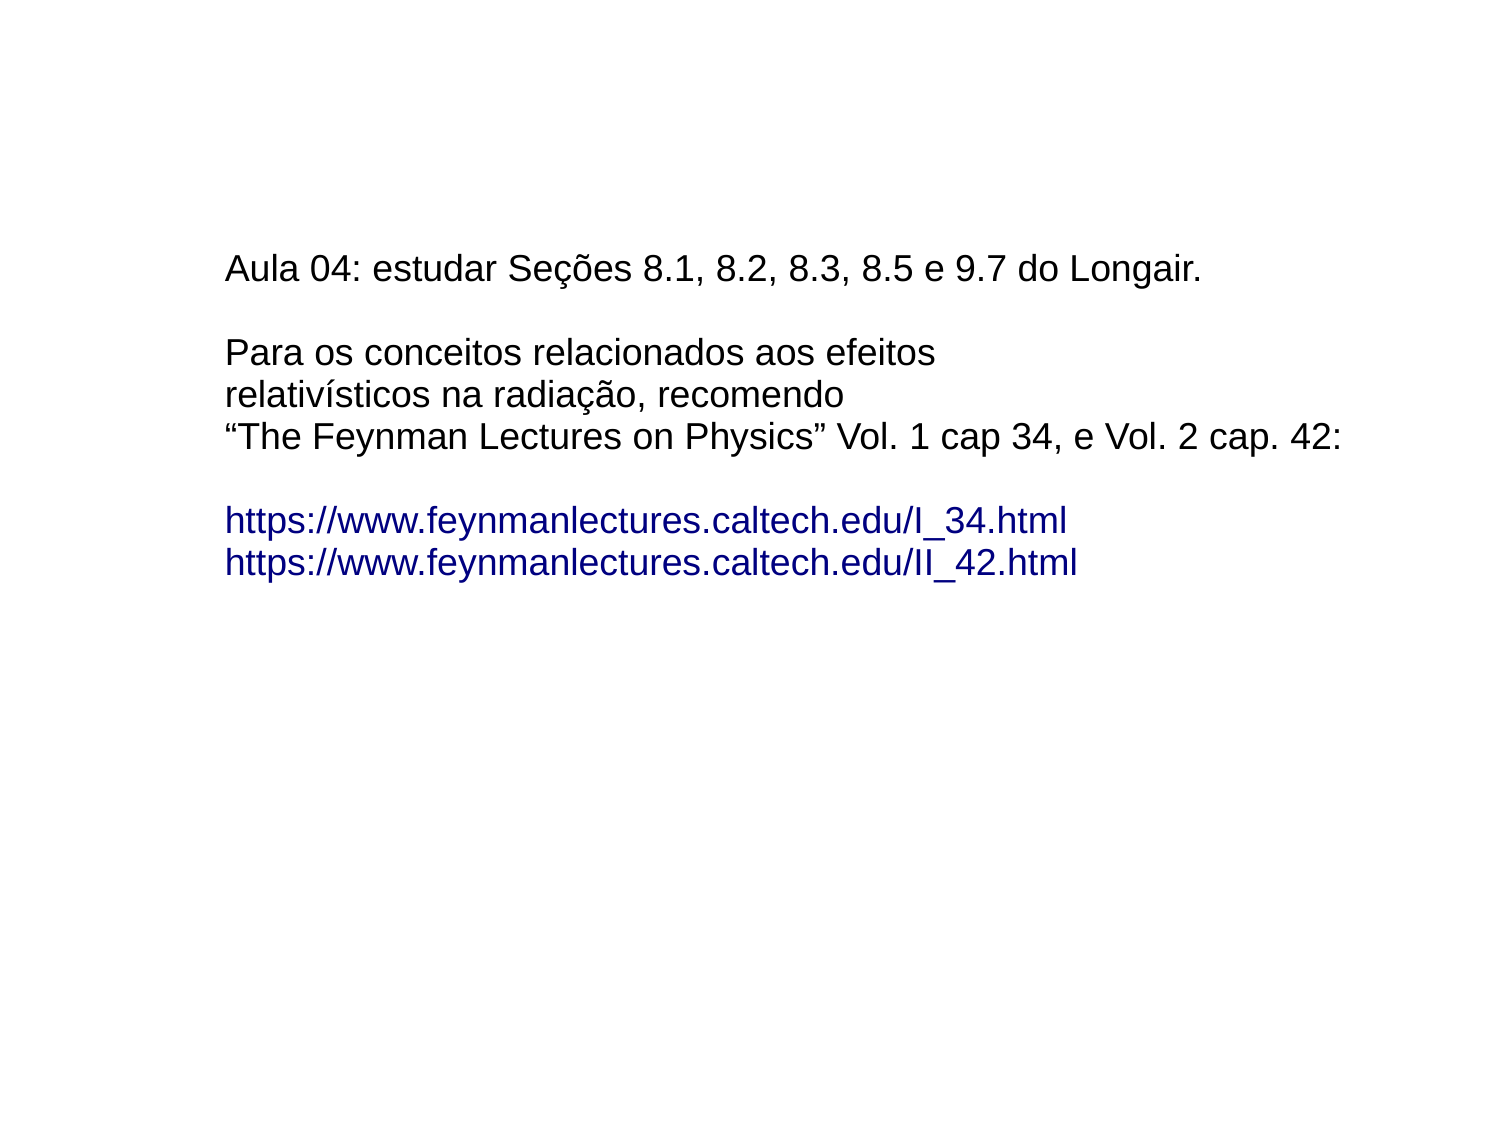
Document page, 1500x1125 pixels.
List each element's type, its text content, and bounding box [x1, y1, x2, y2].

text_box Aula 04: estudar Seções 8.1, 8.2, 8.3, 8.5 e 9.7 do Longair. Para os conceitos relacionados aos efeitos relativísticos na radiação, recomendo “The Feynman Lectures on Physics” Vol. 1 cap 34, e Vol. 2 cap. 42: https://www.feynmanlectures.caltech.edu/I_34.html https://www.feynmanlectures.caltech.edu/II_42.html [209, 240, 1358, 675]
